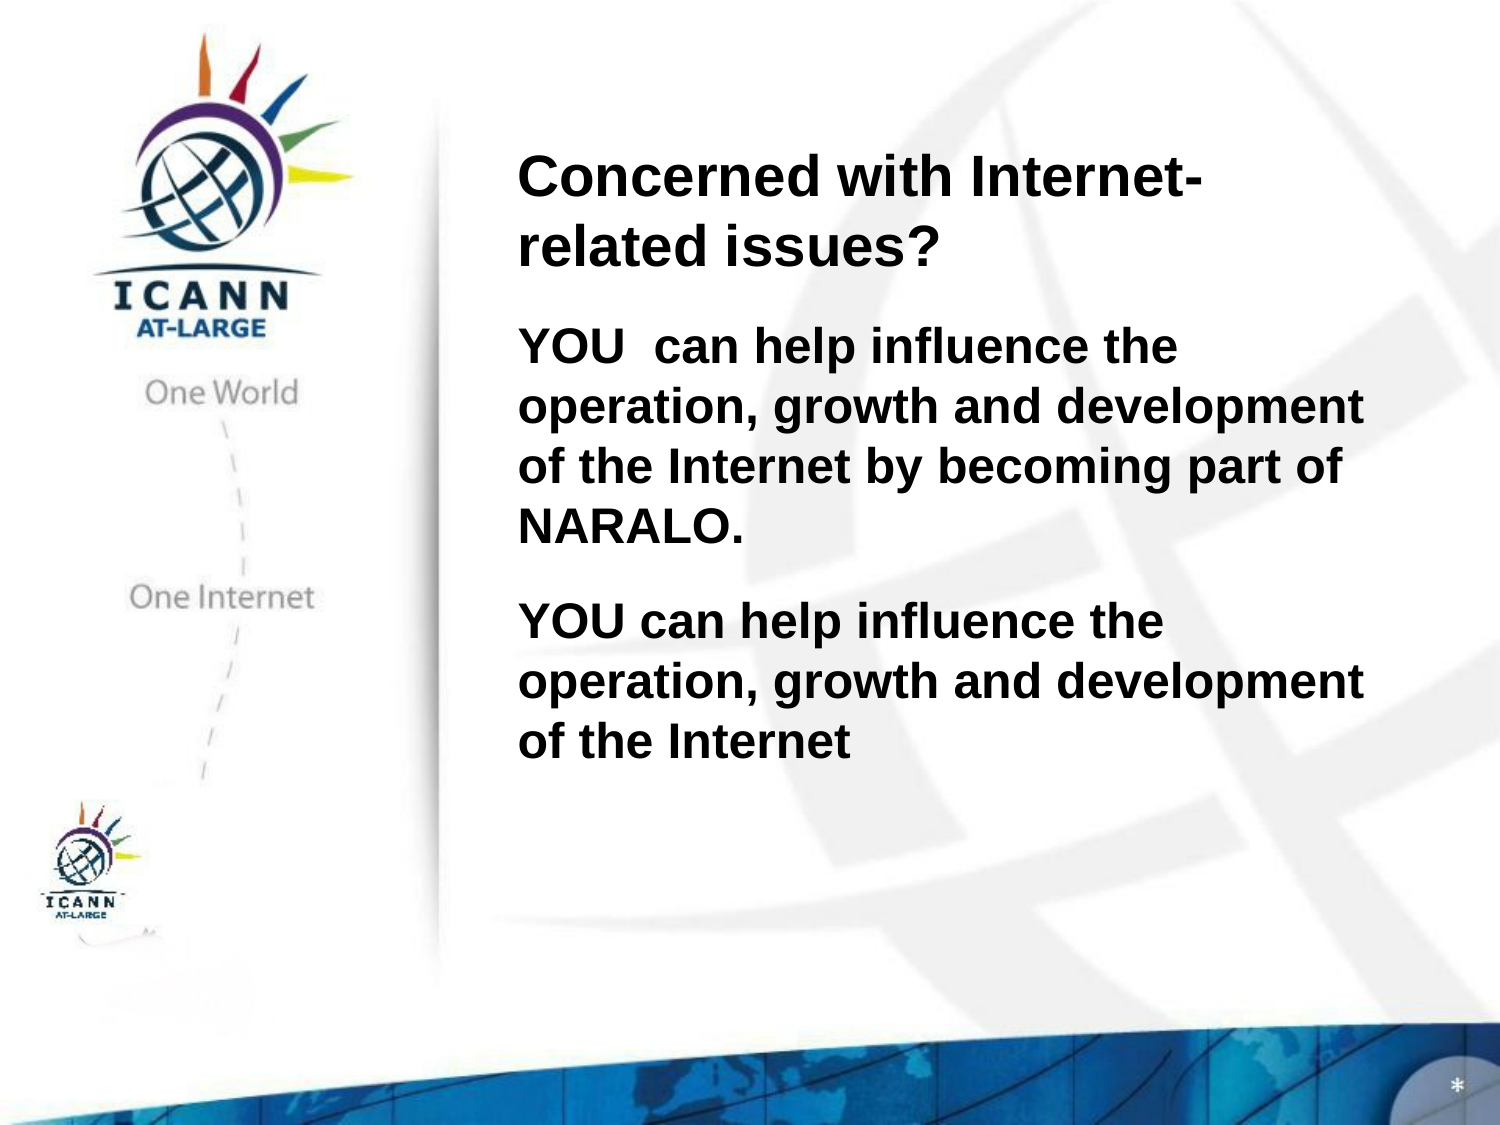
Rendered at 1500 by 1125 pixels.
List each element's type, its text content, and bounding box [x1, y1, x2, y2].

picture [0, 0, 1500, 1125]
text_box Concerned with Internet-related issues? YOU can help influence the operation, growth and development of the Internet by becoming part of NARALO. YOU can help influence the operation, growth and development of the Internet [502, 123, 1402, 976]
